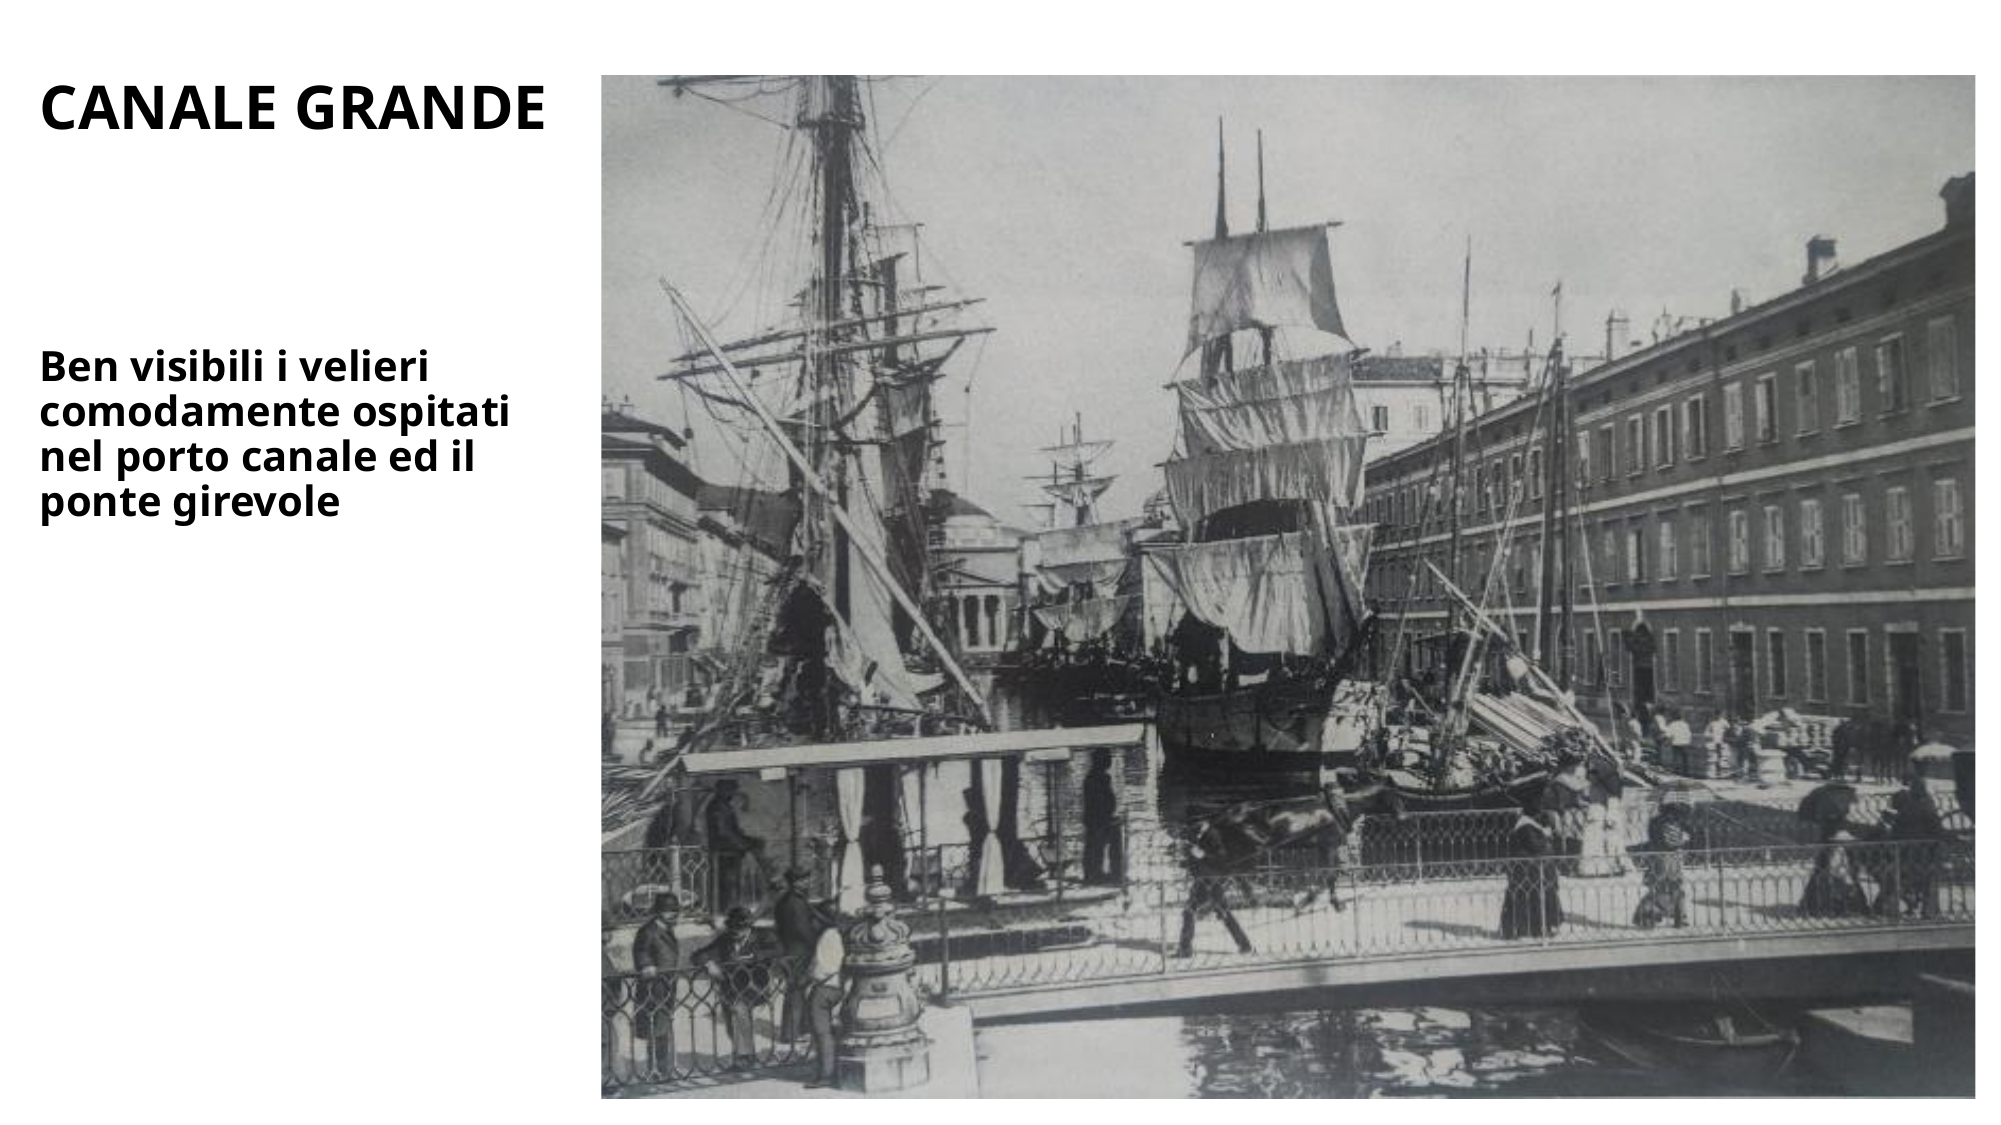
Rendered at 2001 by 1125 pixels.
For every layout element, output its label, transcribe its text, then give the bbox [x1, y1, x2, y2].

title CANALE GRANDE [24, 46, 583, 150]
list Ben visibili i velieri comodamente ospitati nel porto canale ed il ponte girevole [24, 337, 529, 963]
picture [601, 75, 1976, 1099]
